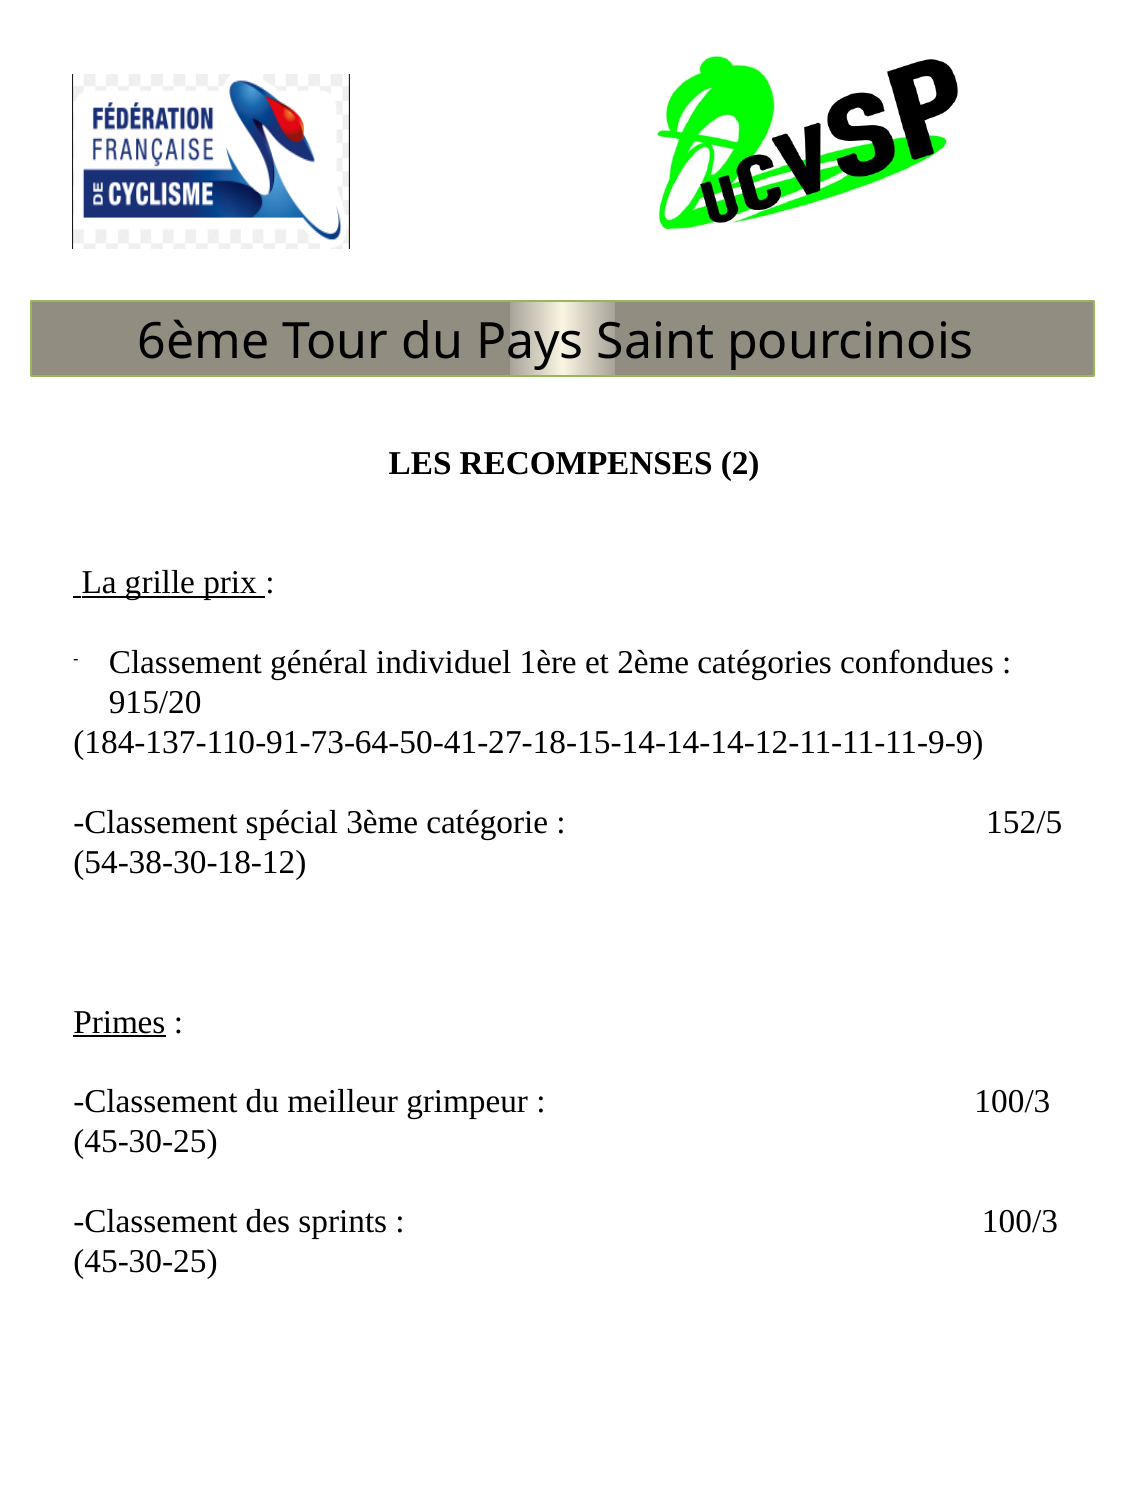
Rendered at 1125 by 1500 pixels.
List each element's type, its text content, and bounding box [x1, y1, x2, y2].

text_box LES RECOMPENSES (2) La grille prix : Classement général individuel 1ère et 2ème catégories confondues : 915/20 (184-137-110-91-73-64-50-41-27-18-15-14-14-14-12-11-11-11-9-9) -Classement spécial 3ème catégorie : 152/5 (54-38-30-18-12) Primes : -Classement du meilleur grimpeur : 100/3 (45-30-25) -Classement des sprints : 100/3 (45-30-25) [58, 433, 1090, 1287]
text_box 6ème Tour du Pays Saint pourcinois [30, 301, 1094, 376]
picture [72, 74, 350, 249]
picture [597, 37, 1018, 249]
